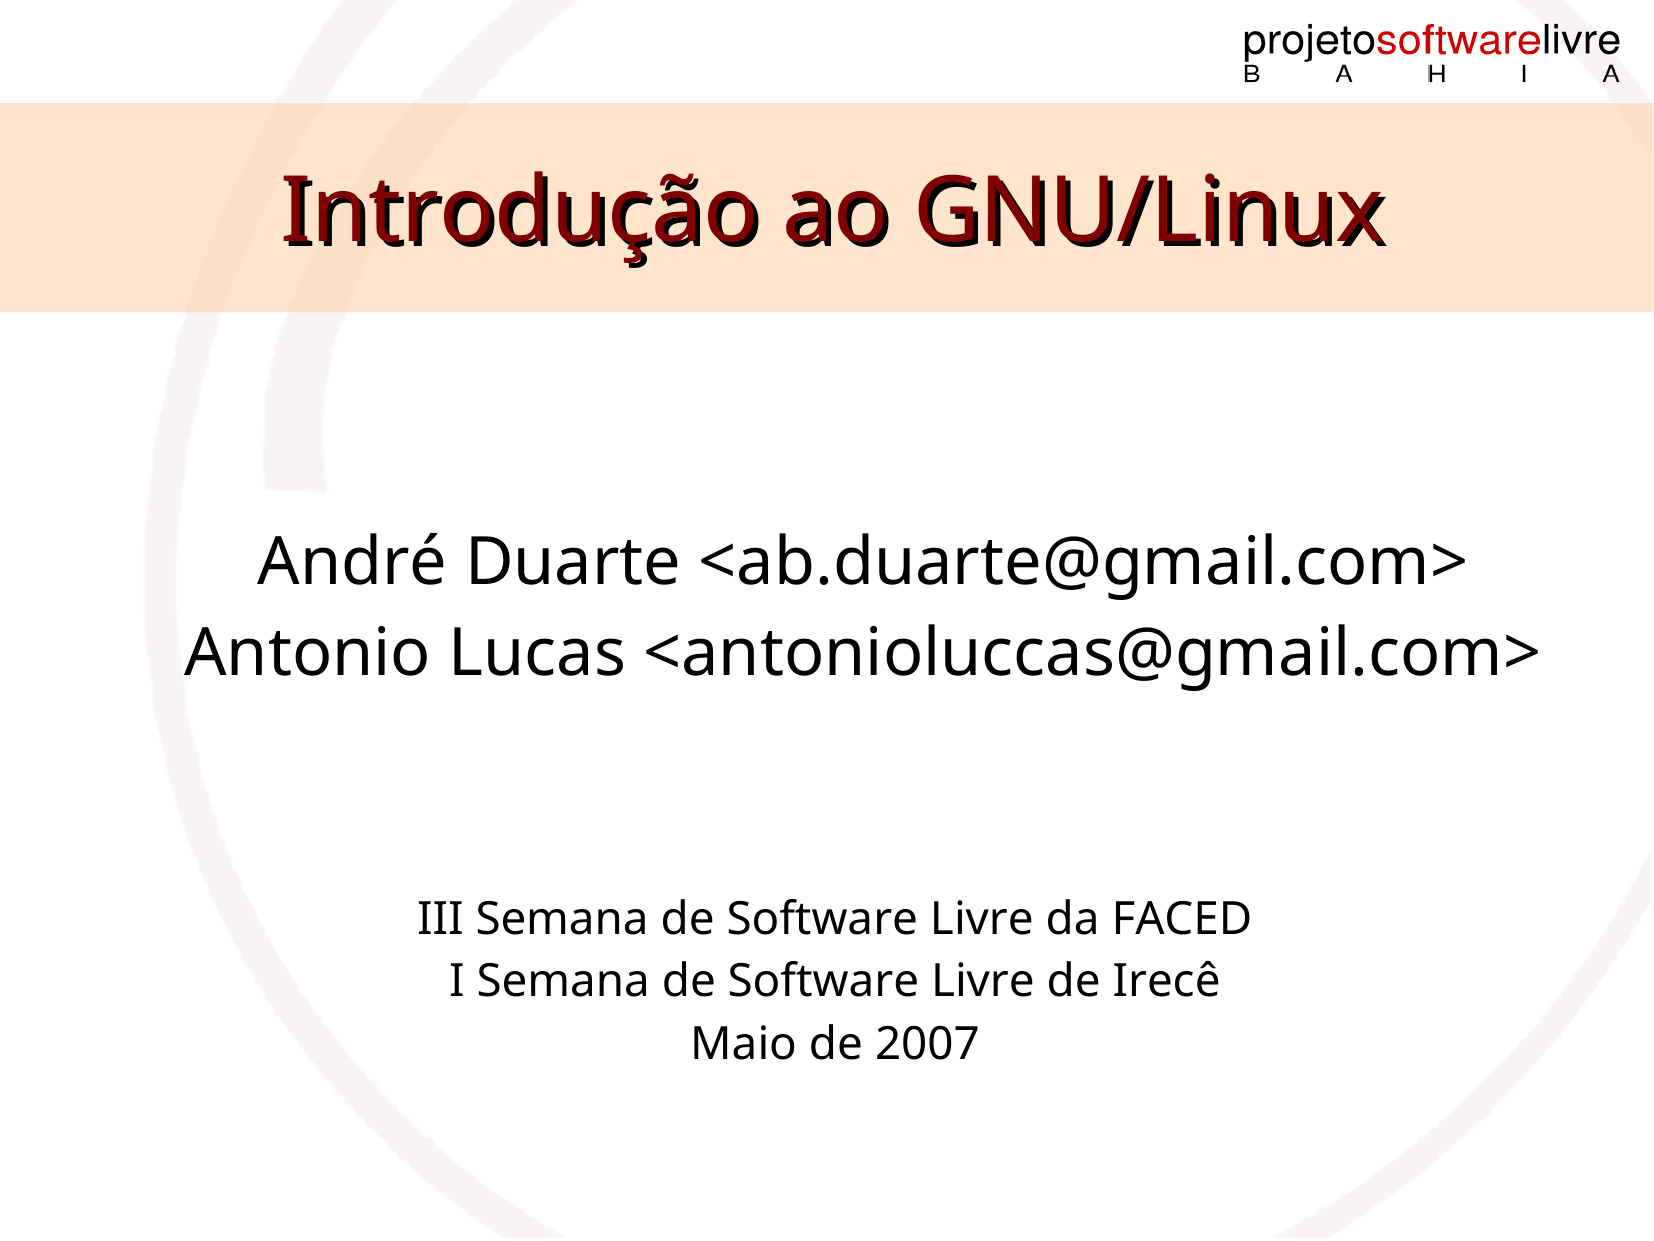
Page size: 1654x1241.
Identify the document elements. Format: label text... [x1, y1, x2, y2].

title Introdução ao GNU/Linux [33, 102, 1633, 311]
subtitle André Duarte <ab.duarte@gmail.com> Antonio Lucas <antonioluccas@gmail.com> [82, 448, 1610, 761]
text_box III Semana de Software Livre da FACED I Semana de Software Livre de Irecê Maio de 2007 [82, 885, 1589, 1045]
picture [0, 313, 1654, 1241]
picture [0, 0, 1654, 103]
